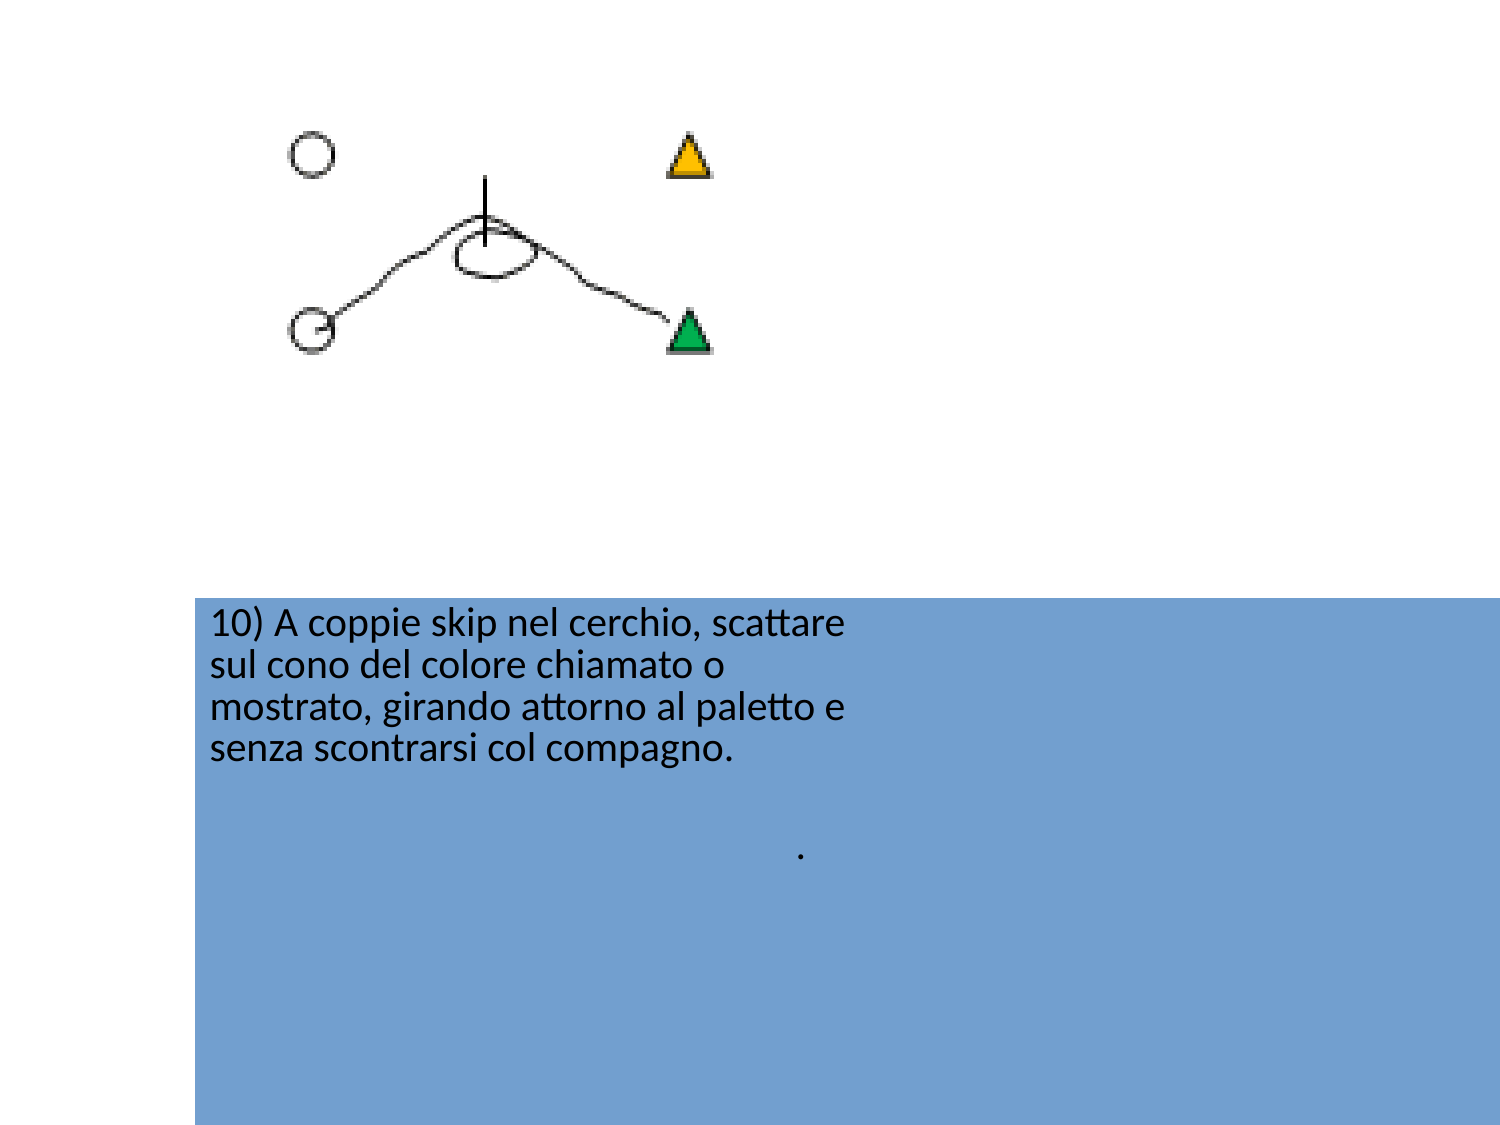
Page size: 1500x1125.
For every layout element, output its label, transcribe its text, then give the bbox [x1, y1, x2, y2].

table_header 10) A coppie skip nel cerchio, scattare sul cono del colore chiamato o mostrato, girando attorno al paletto e senza scontrarsi col compagno. [195, 598, 903, 821]
table_cell [195, 821, 781, 1125]
picture [0, 0, 1014, 551]
table_header [903, 598, 1500, 821]
table_cell . [781, 821, 1500, 1125]
